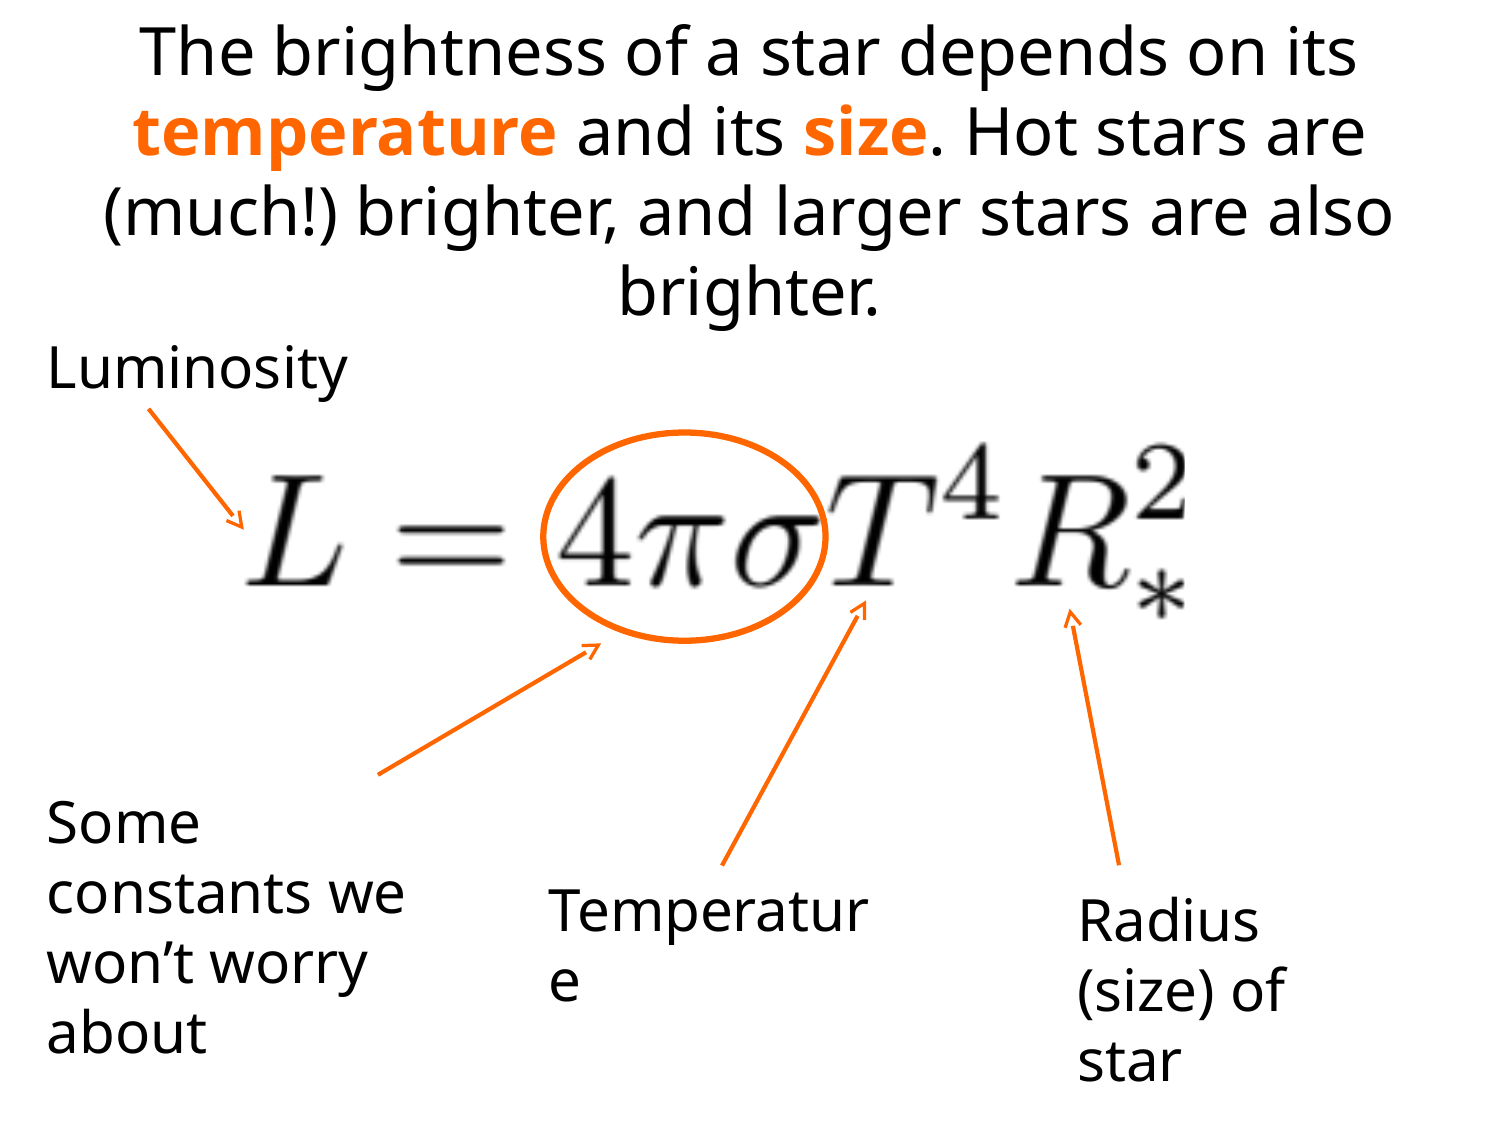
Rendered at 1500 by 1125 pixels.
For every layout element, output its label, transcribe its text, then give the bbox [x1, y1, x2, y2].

text_box Luminosity [32, 323, 406, 408]
text_box The brightness of a star depends on its temperature and its size. Hot stars are (much!) brighter, and larger stars are also brighter. [0, 1, 1500, 516]
text_box Radius (size) of star [1062, 875, 1386, 1101]
picture [243, 440, 619, 620]
text_box Temperature [534, 865, 910, 1021]
picture [750, 440, 1185, 620]
picture [547, 440, 822, 620]
text_box Some constants we won’t worry about [32, 778, 456, 1073]
